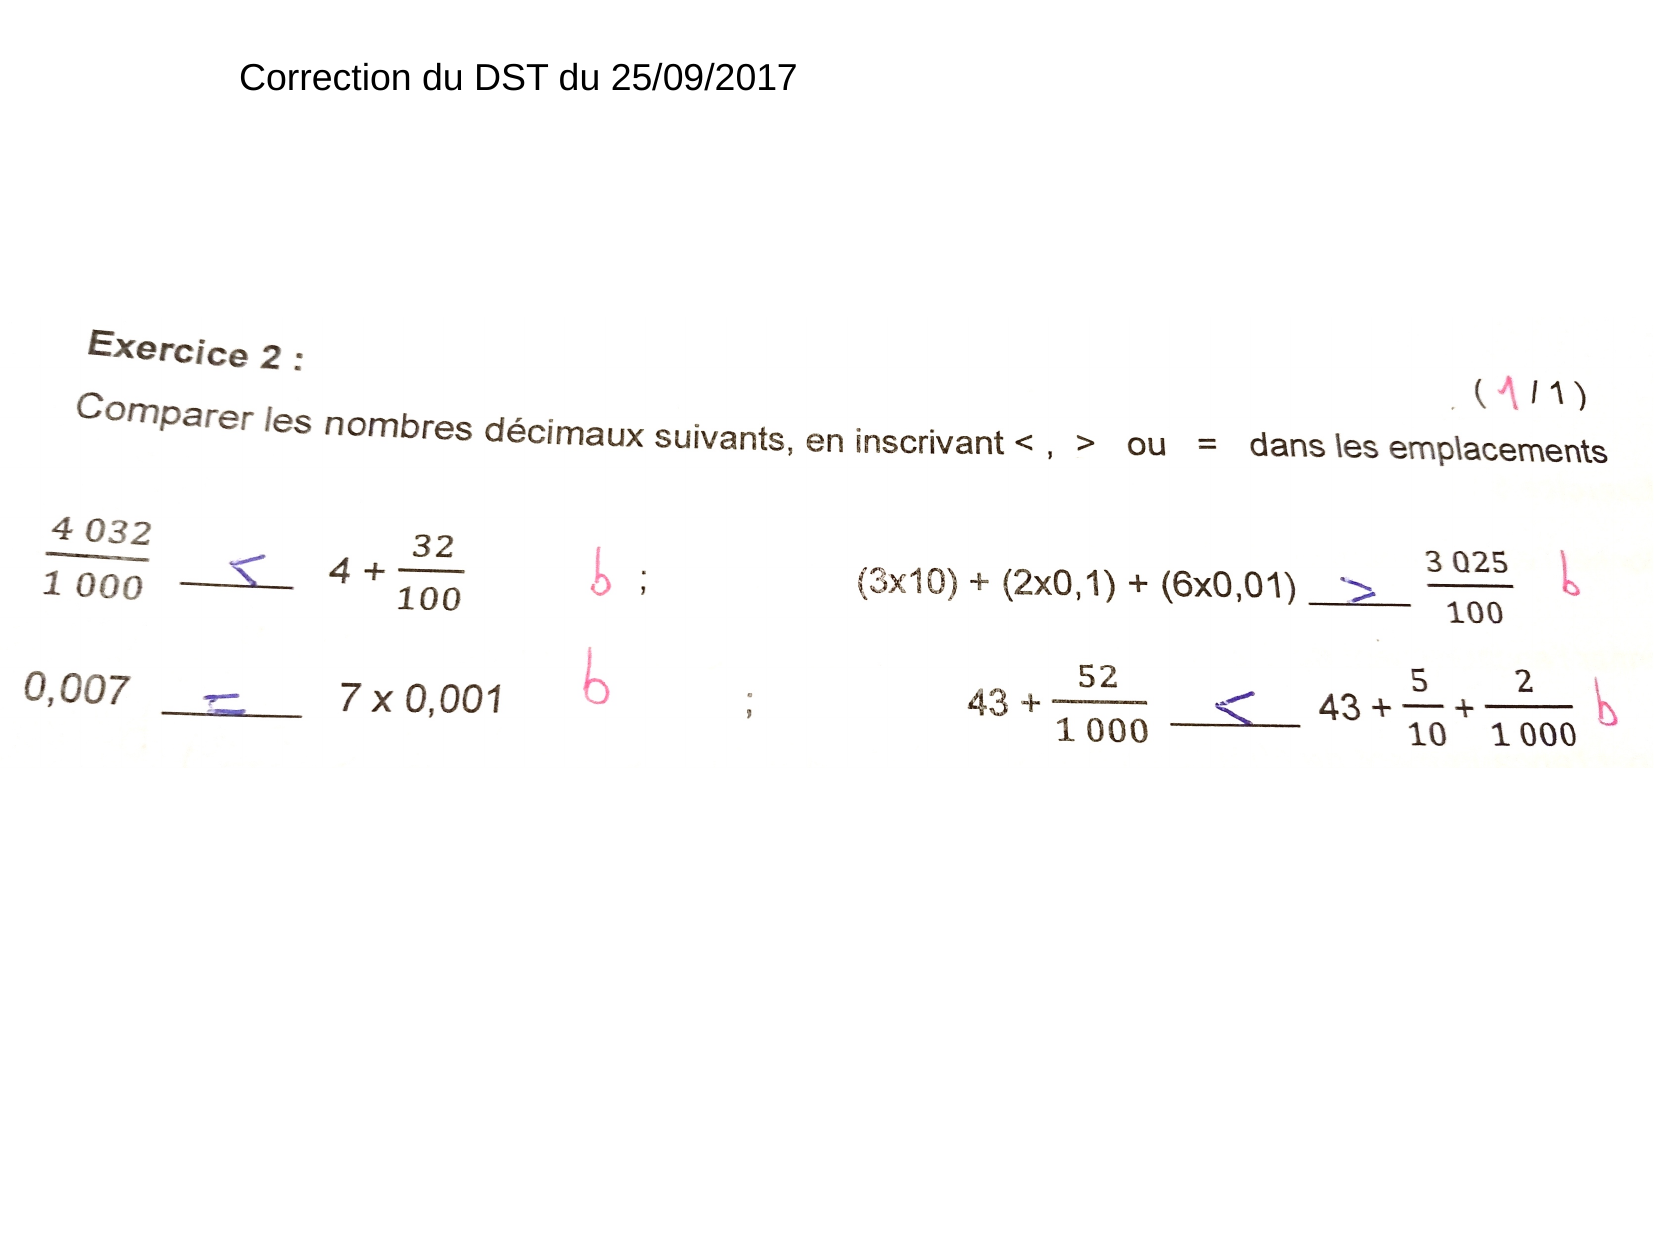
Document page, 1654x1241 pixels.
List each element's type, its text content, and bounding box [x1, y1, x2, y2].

text_box Correction du DST du 25/09/2017 [224, 49, 813, 107]
picture [0, 317, 1654, 768]
